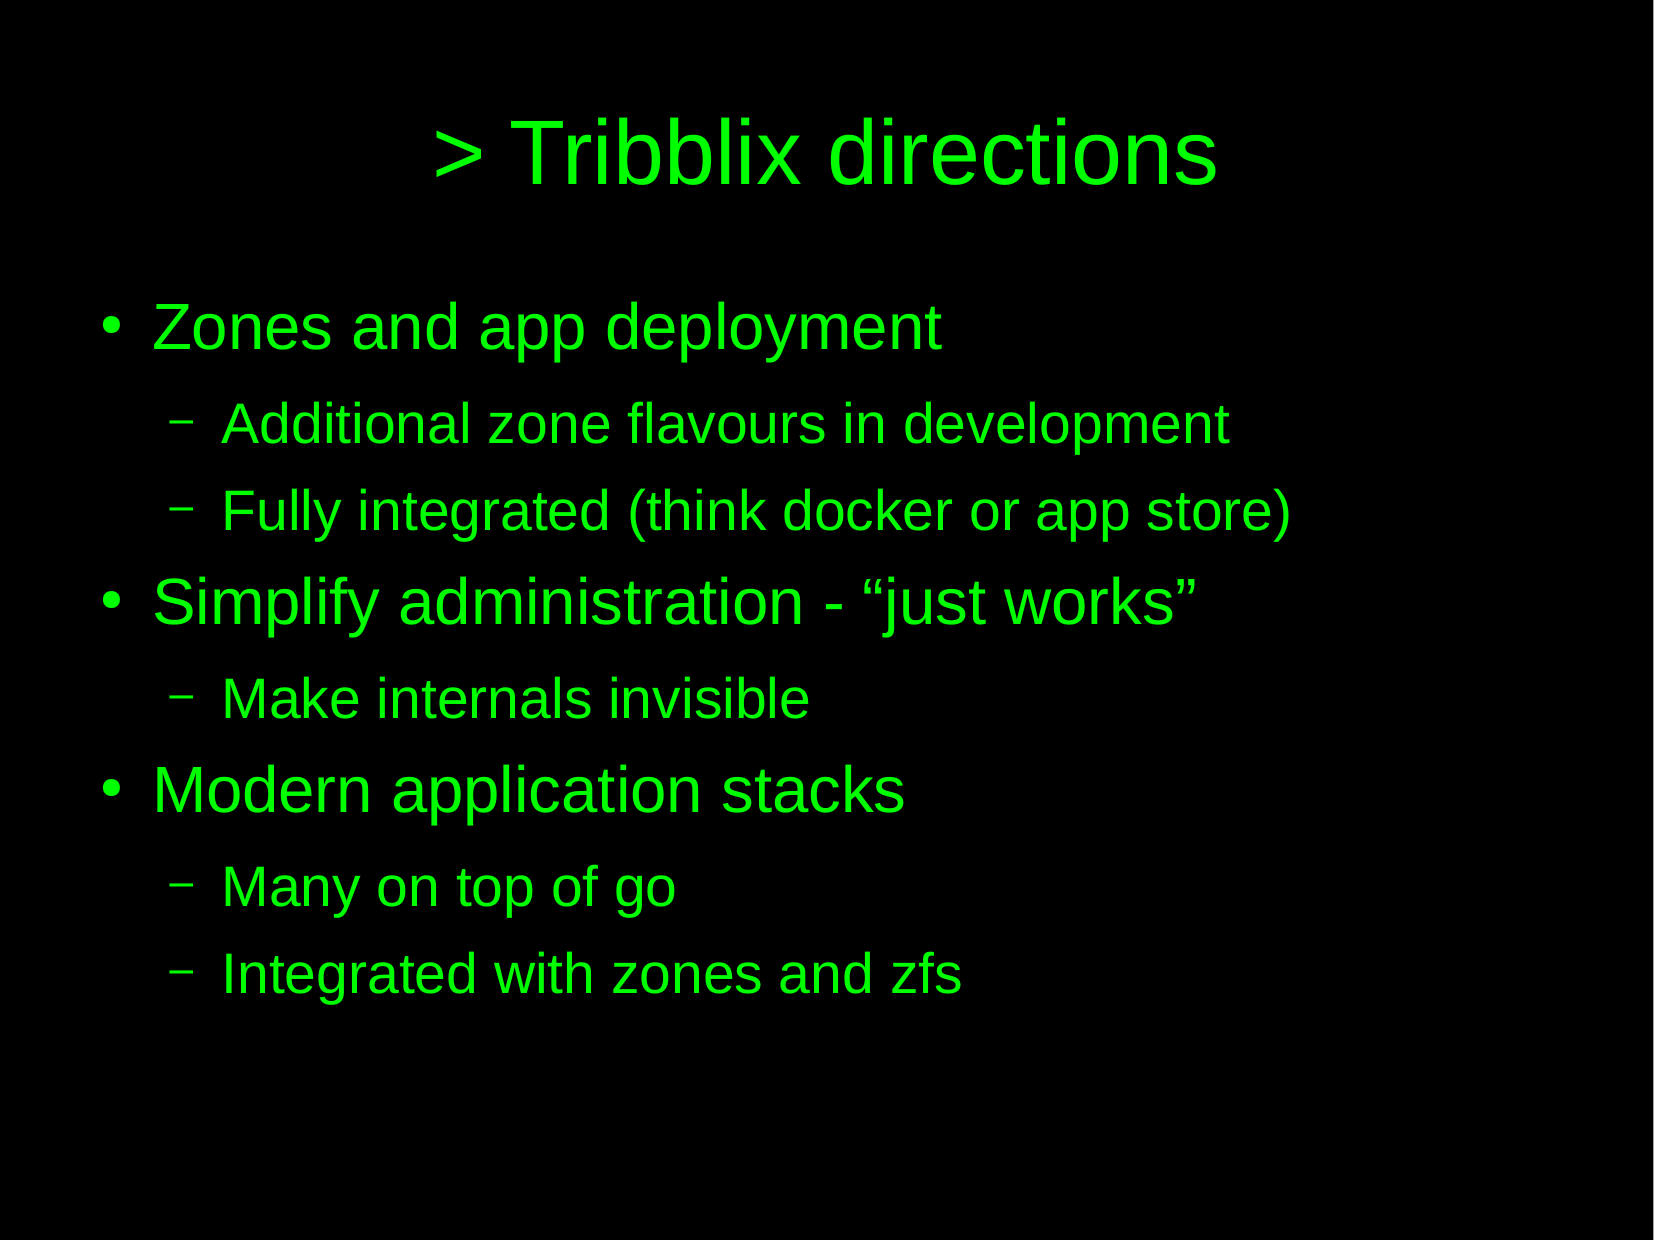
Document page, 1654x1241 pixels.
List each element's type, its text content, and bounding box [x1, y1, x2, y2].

list Zones and app deployment Additional zone flavours in development Fully integrated (think docker or app store) Simplify administration - “just works” Make internals invisible Modern application stacks Many on top of go Integrated with zones and zfs [82, 290, 1571, 1010]
title > Tribblix directions [82, 49, 1571, 257]
